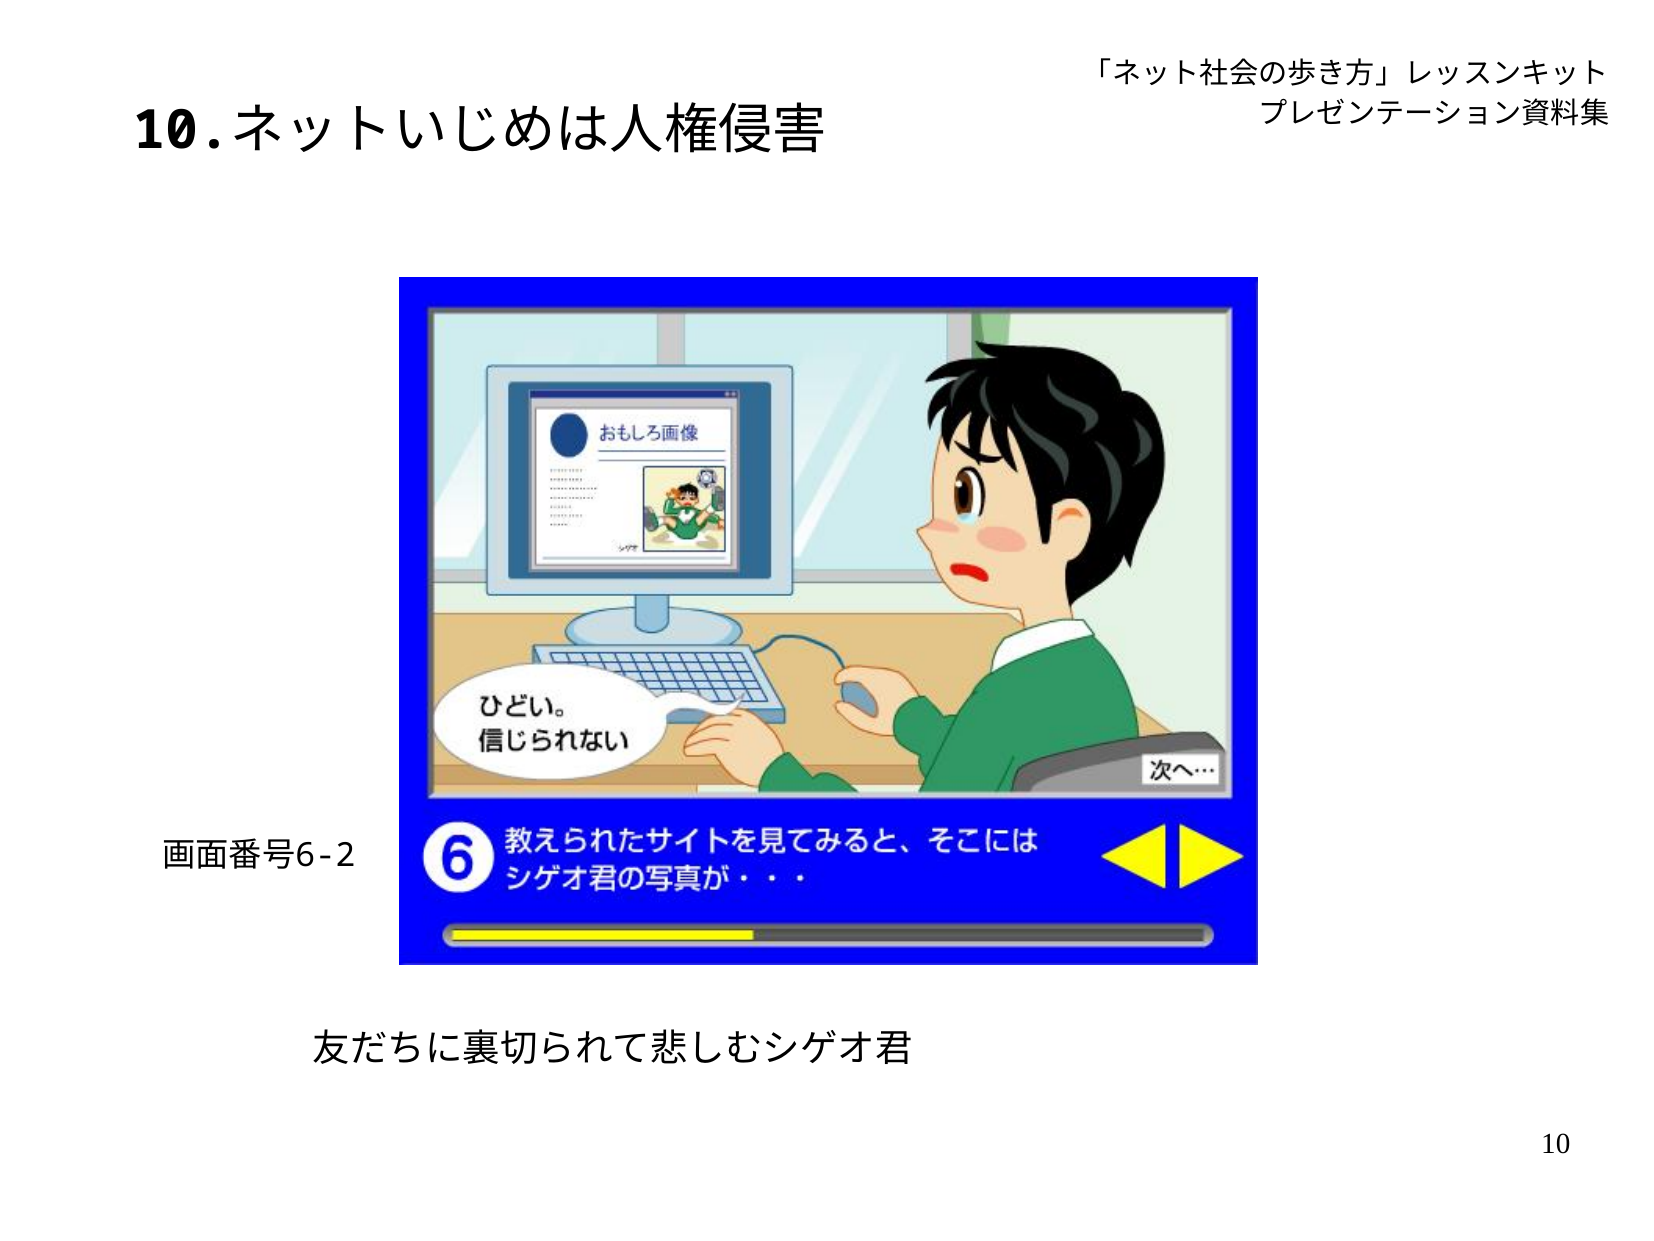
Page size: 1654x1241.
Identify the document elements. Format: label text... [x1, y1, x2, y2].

picture [399, 277, 1258, 965]
text_box 友だちに裏切られて悲しむシゲオ君 [298, 1010, 1566, 1081]
text_box 10.ネットいじめは人権侵害 [118, 88, 1093, 169]
text_box 「ネット社会の歩き方」レッスンキット プレゼンテーション資料集 [1062, 44, 1625, 139]
text_box 画面番号6-2 [147, 826, 384, 882]
